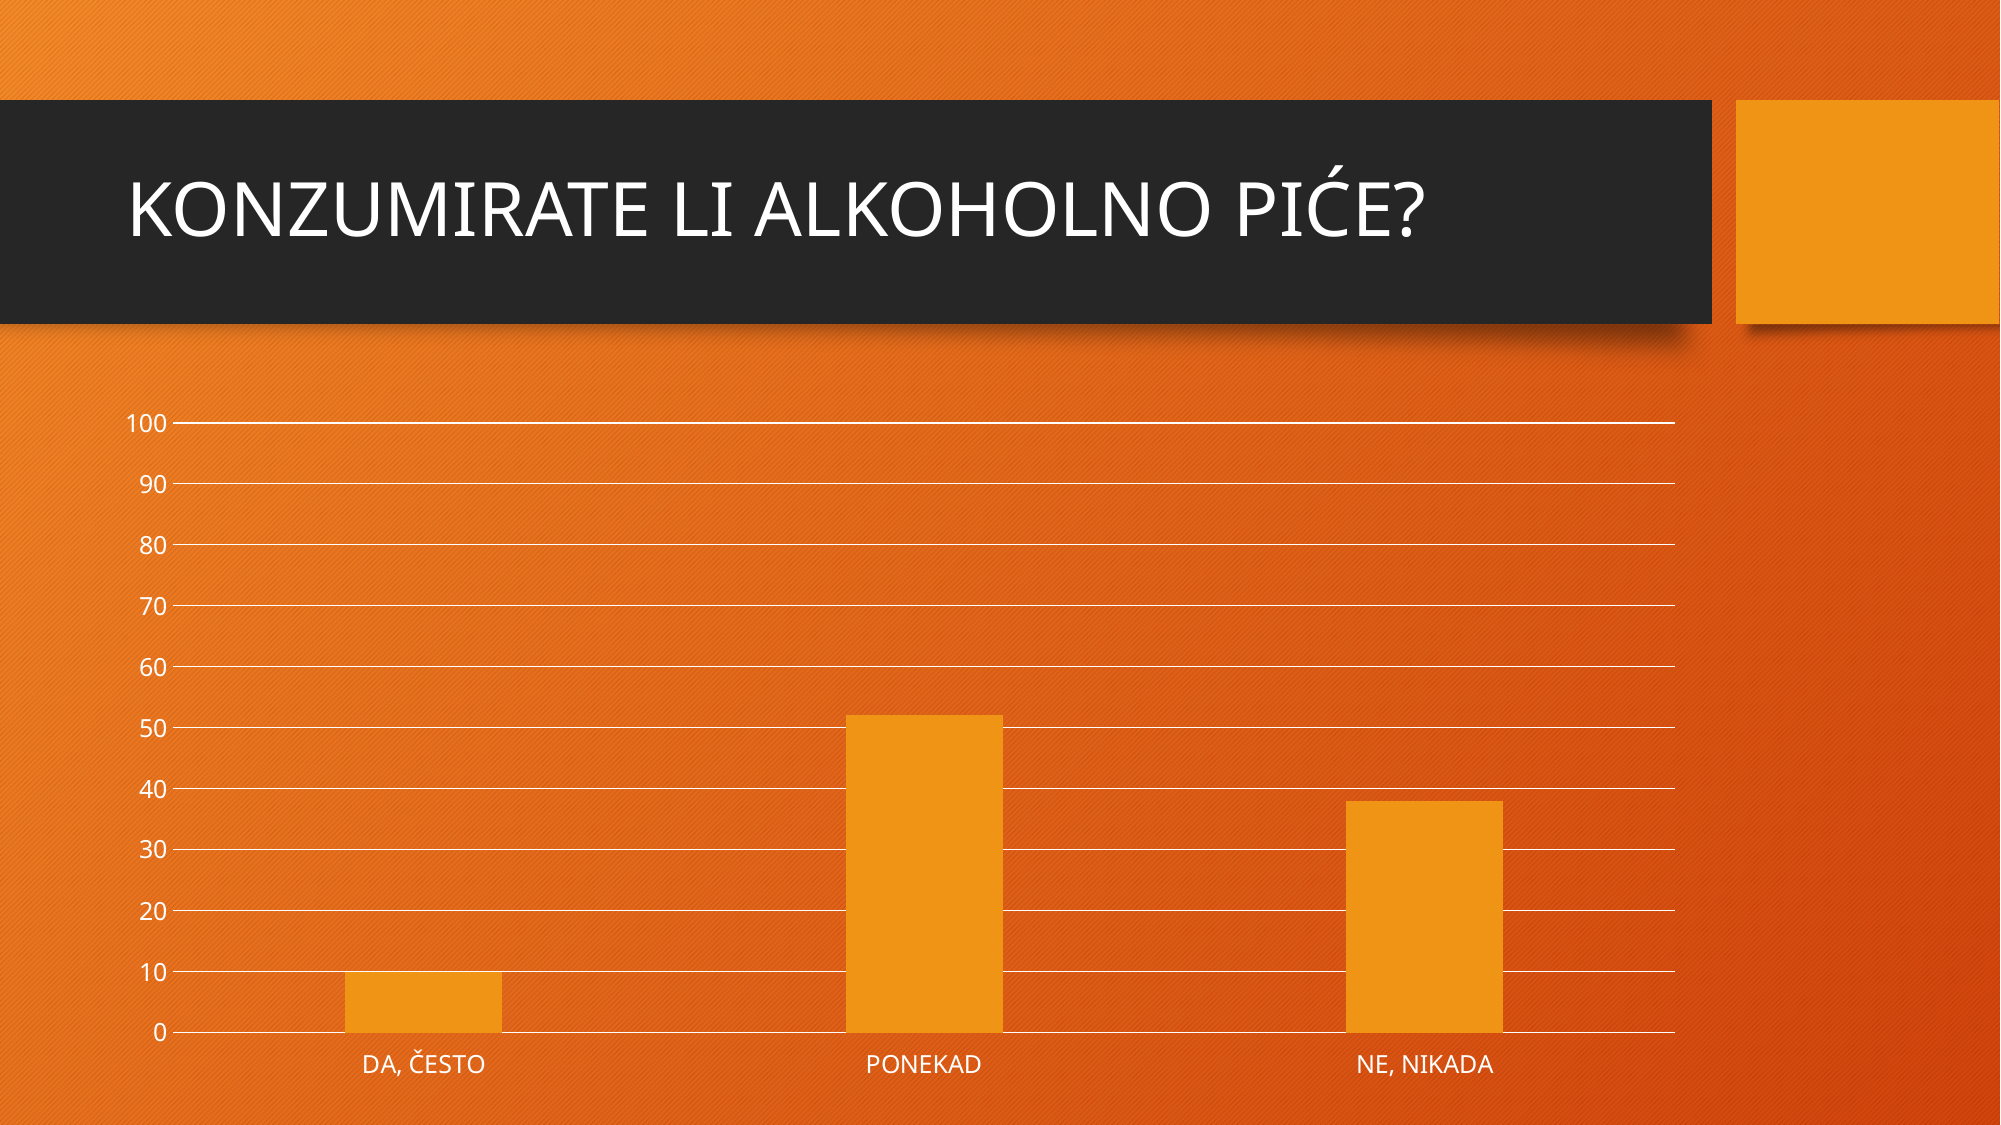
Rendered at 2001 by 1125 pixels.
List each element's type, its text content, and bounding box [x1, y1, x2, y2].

chart [92, 391, 1708, 1096]
title KONZUMIRATE LI ALKOHOLNO PIĆE? [111, 123, 1689, 301]
